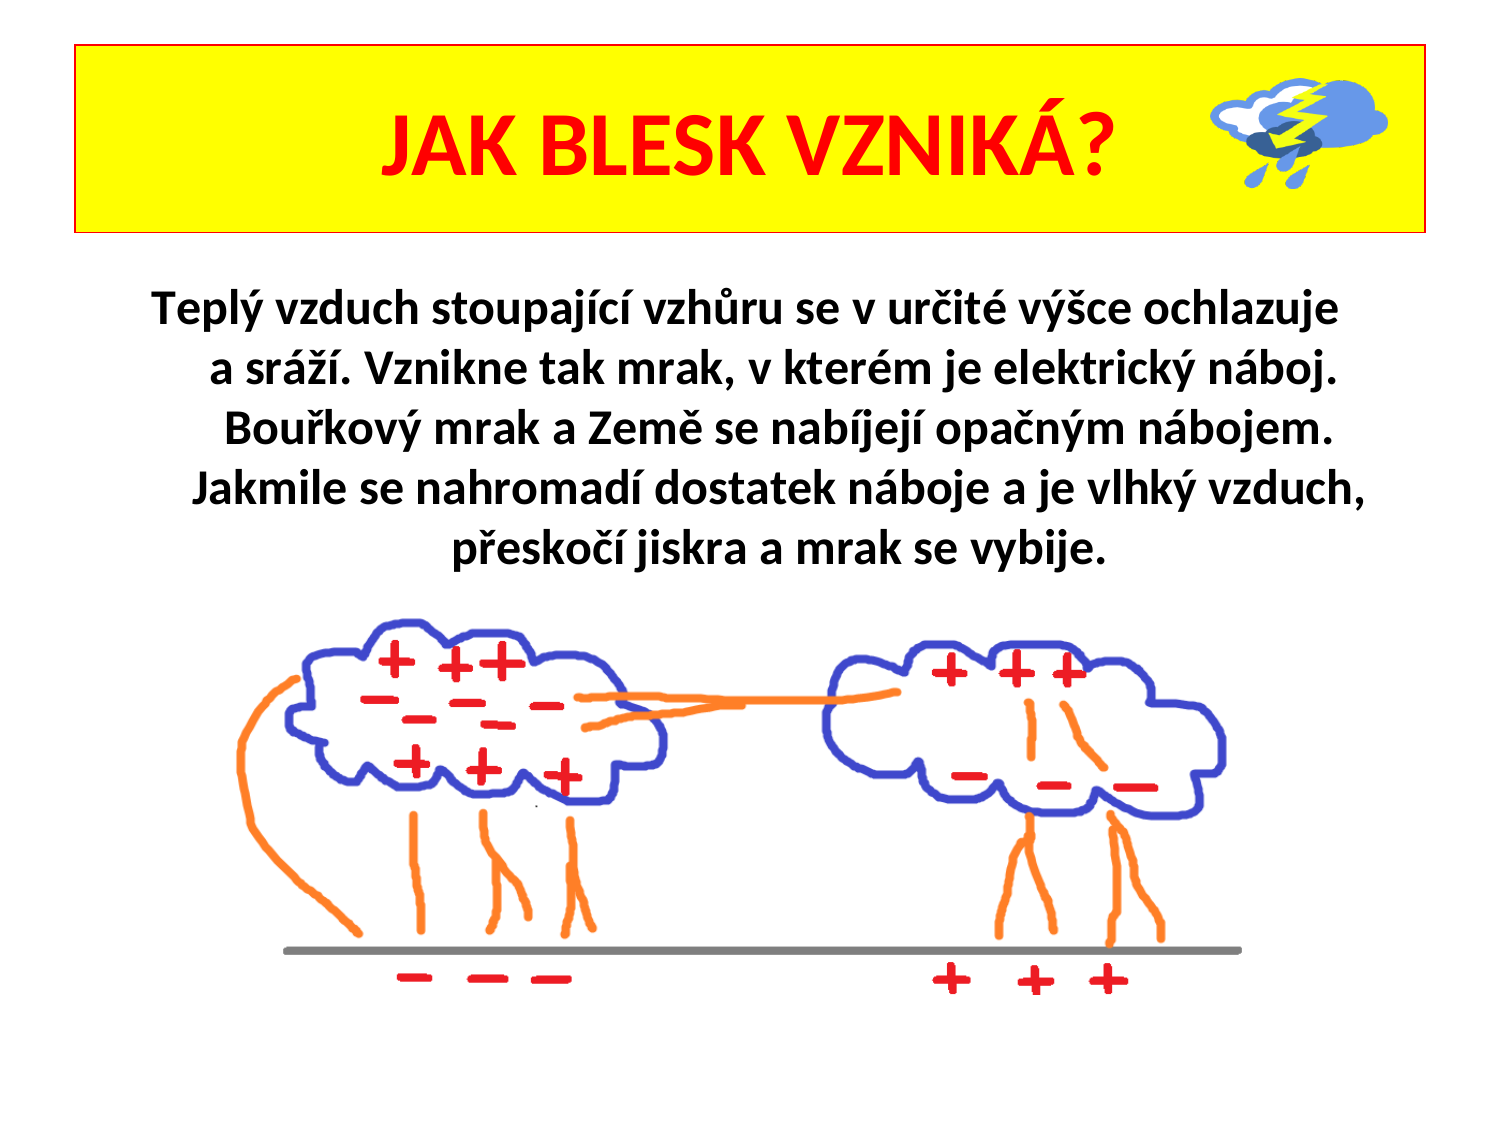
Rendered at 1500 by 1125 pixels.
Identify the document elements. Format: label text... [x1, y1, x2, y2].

title JAK BLESK VZNIKÁ? [75, 45, 1426, 233]
list Teplý vzduch stoupající vzhůru se v určité výšce ochlazuje a sráží. Vznikne tak mrak, v kterém je elektrický náboj. Bouřkový mrak a Země se nabíjejí opačným nábojem. Jakmile se nahromadí dostatek náboje a je vlhký vzduch, přeskočí jiskra a mrak se vybije. [76, 267, 1427, 1010]
picture [206, 609, 1258, 995]
picture [1210, 78, 1388, 189]
